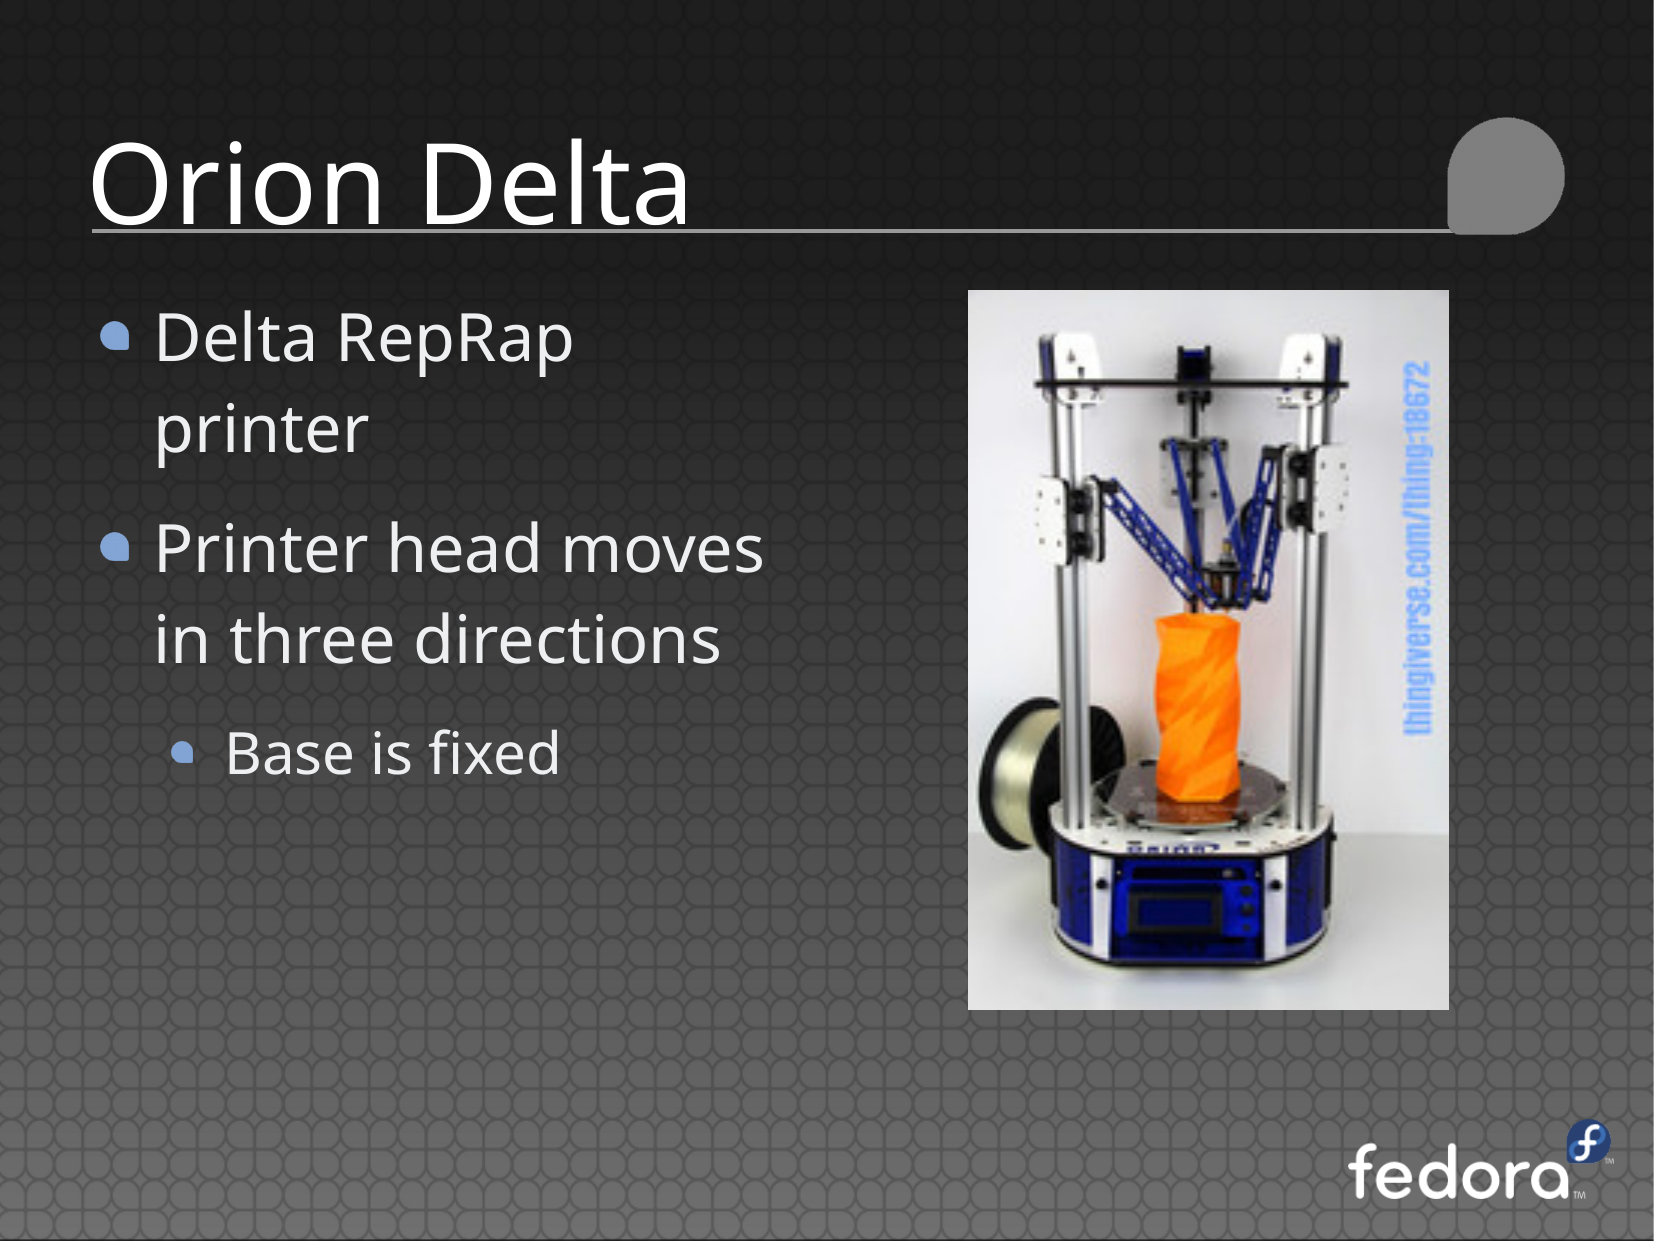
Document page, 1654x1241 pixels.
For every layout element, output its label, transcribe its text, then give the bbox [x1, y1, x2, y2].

title Orion Delta [86, 112, 1576, 249]
picture [0, 0, 1654, 1241]
list Delta RepRap printer Printer head moves in three directions Base is fixed [82, 290, 809, 1010]
